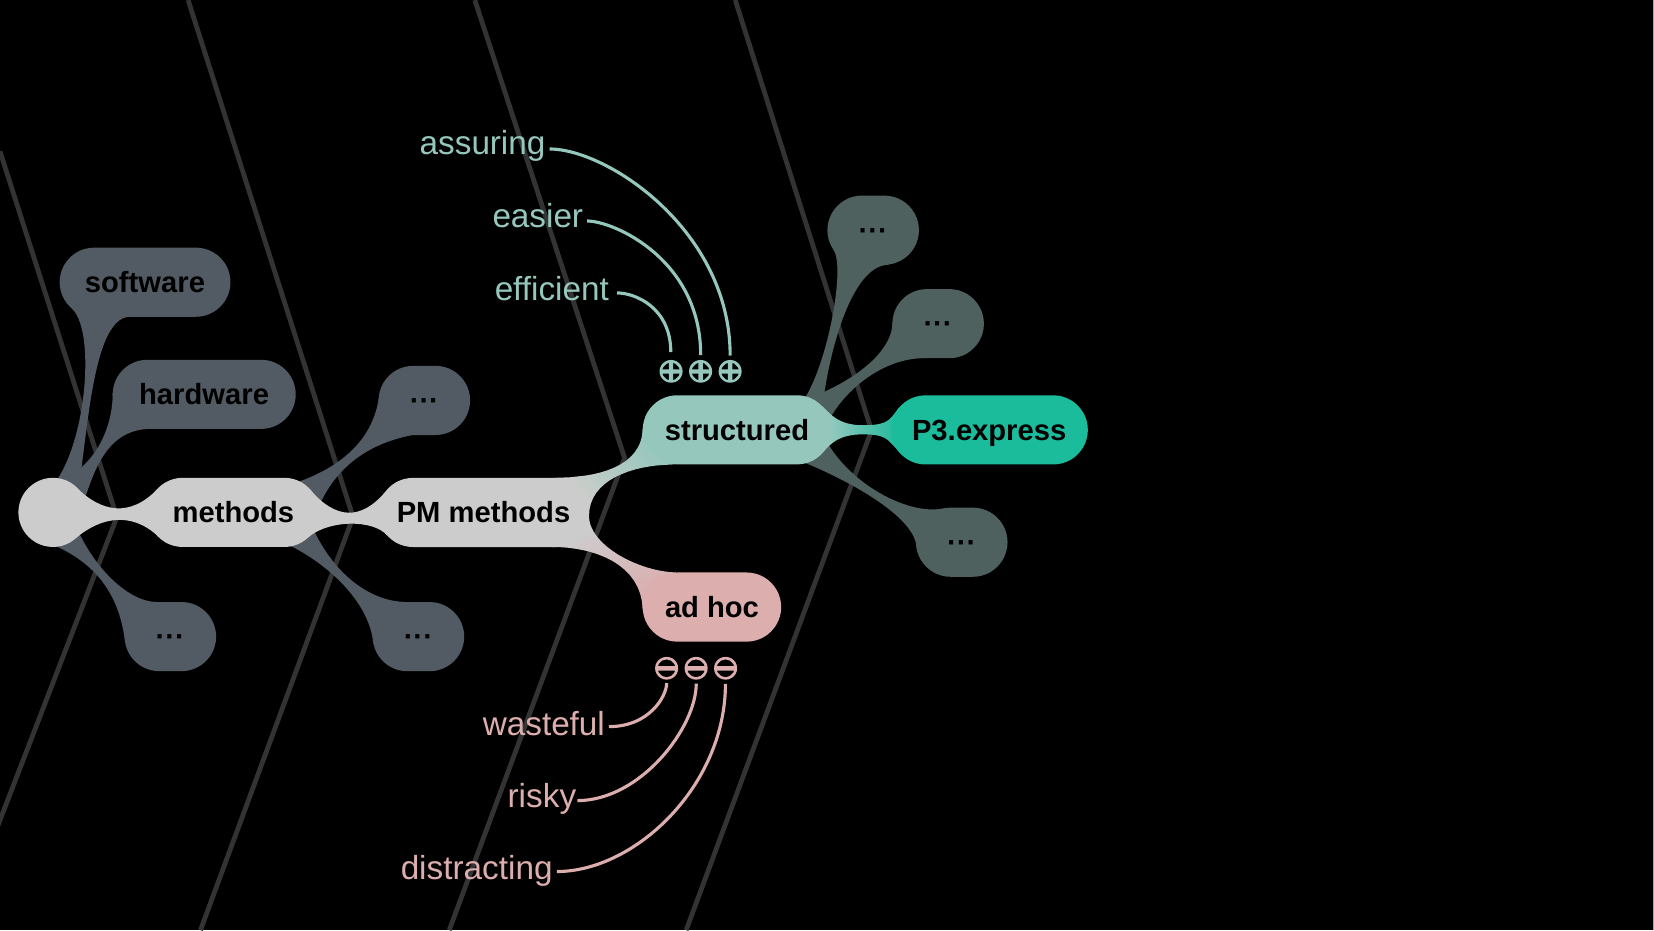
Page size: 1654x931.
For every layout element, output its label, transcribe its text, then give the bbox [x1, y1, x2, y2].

text_box distracting [386, 842, 568, 895]
text_box [718, 359, 742, 383]
text_box structured [642, 395, 832, 465]
text_box ··· [372, 602, 465, 672]
text_box ··· [916, 507, 1008, 577]
text_box [659, 359, 683, 383]
text_box [292, 402, 413, 635]
text_box assuring [404, 117, 561, 170]
text_box [714, 656, 738, 680]
text_box PM methods [385, 477, 590, 548]
text_box [806, 252, 938, 544]
text_box P3.express [890, 395, 1088, 465]
text_box efficient [480, 263, 624, 316]
text_box methods [148, 477, 309, 547]
text_box ··· [827, 195, 919, 265]
text_box risky [492, 770, 591, 822]
text_box [689, 359, 713, 383]
text_box software [59, 247, 231, 317]
text_box [18, 311, 158, 635]
text_box [557, 435, 672, 512]
text_box hardware [112, 359, 296, 429]
text_box easier [477, 190, 598, 243]
text_box ··· [124, 602, 217, 672]
text_box [655, 656, 679, 680]
text_box [555, 513, 671, 602]
text_box ··· [378, 365, 471, 436]
text_box ··· [892, 289, 984, 359]
text_box ad hoc [642, 572, 782, 642]
text_box wasteful [468, 697, 620, 750]
text_box [684, 656, 708, 680]
